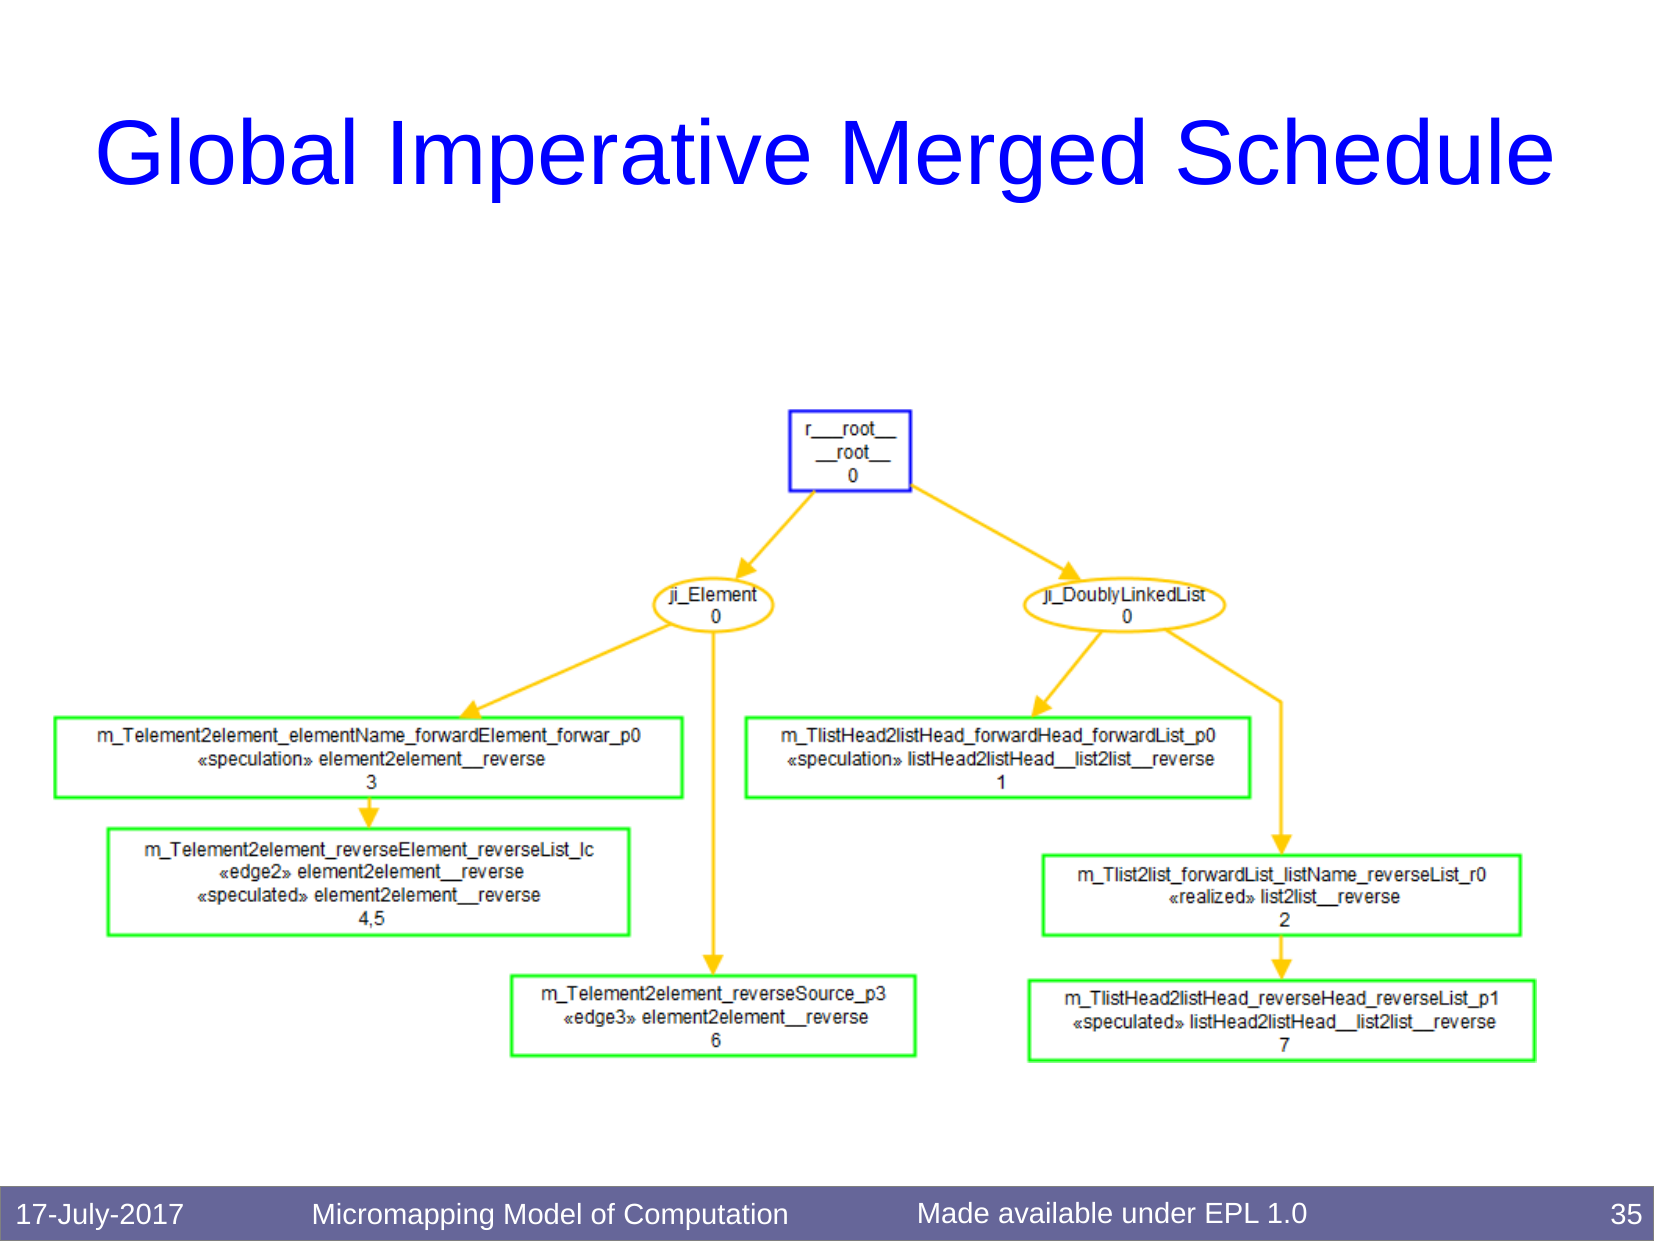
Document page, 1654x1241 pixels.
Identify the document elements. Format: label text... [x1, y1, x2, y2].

picture [53, 409, 1537, 1063]
title Global Imperative Merged Schedule [82, 49, 1571, 257]
